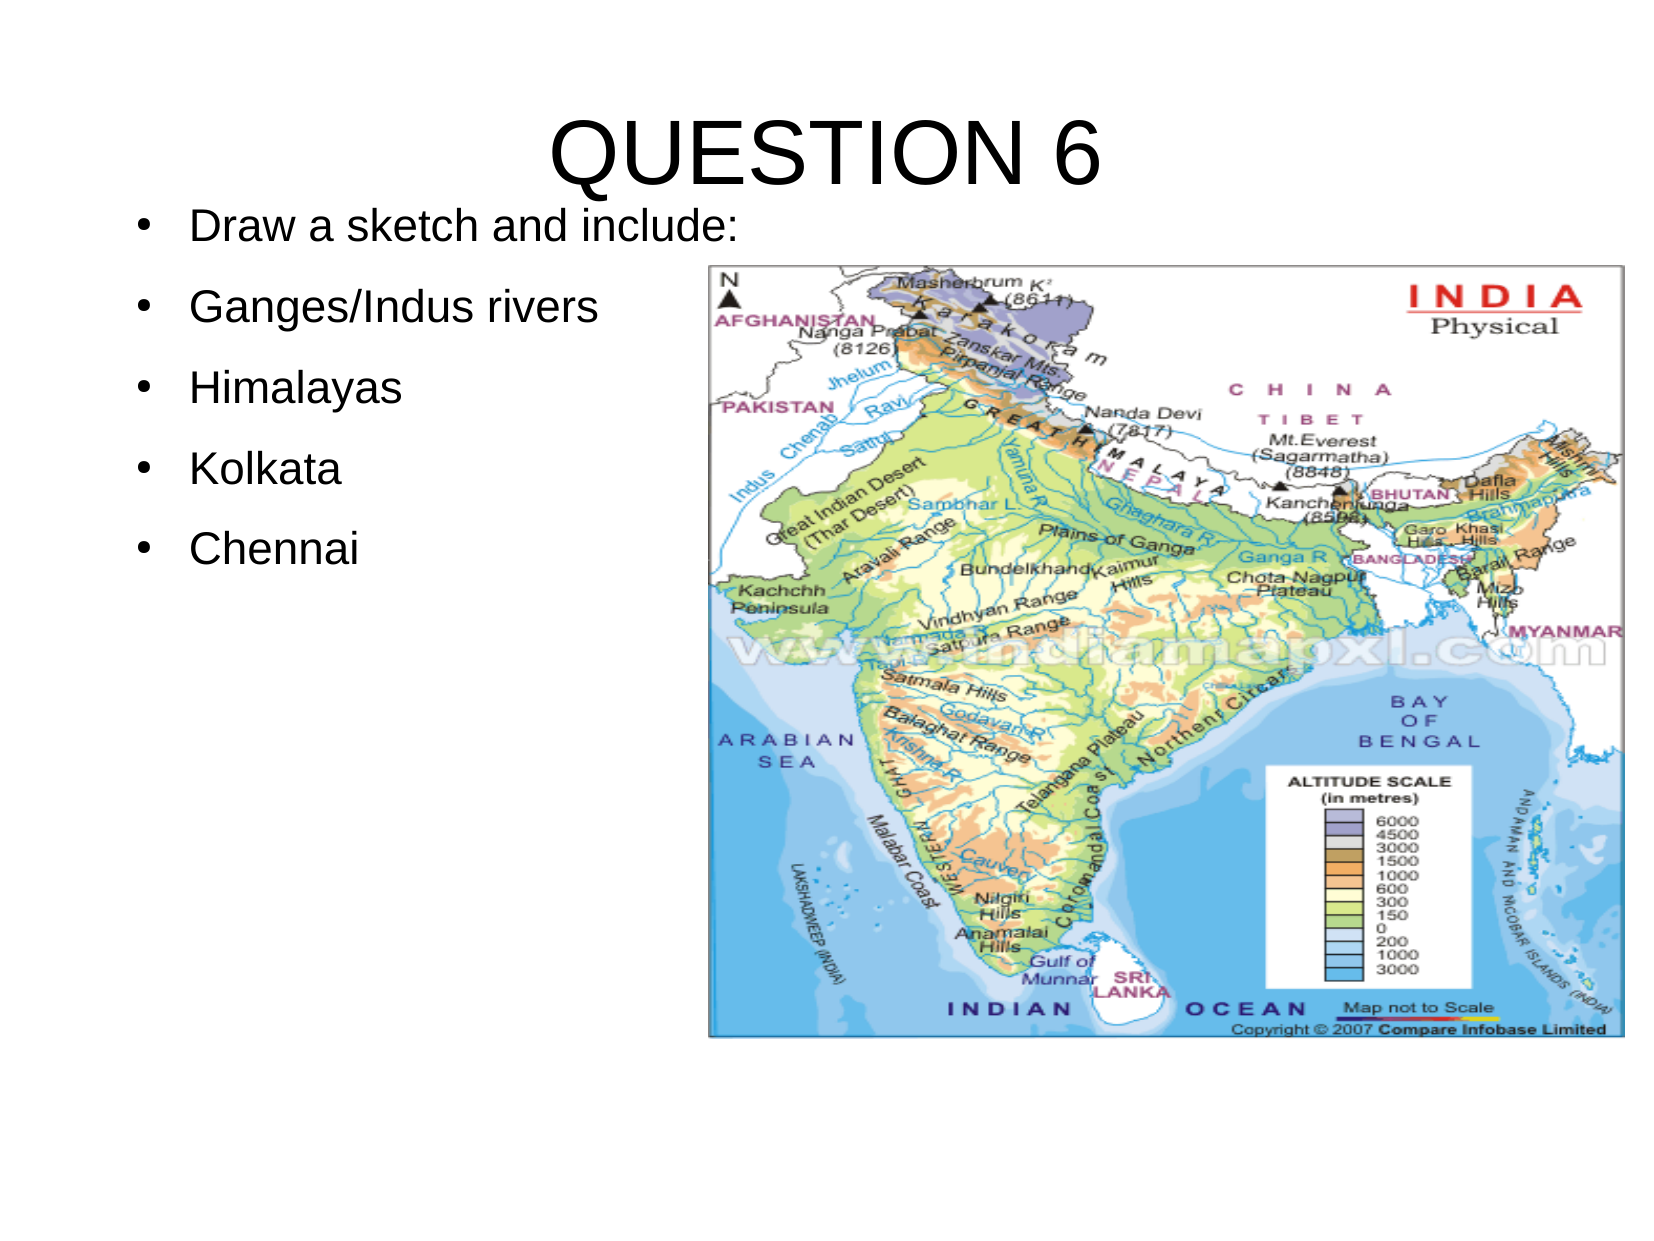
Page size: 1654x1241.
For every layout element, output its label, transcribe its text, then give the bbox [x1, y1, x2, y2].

title QUESTION 6 [82, 56, 1571, 250]
list Draw a sketch and include: Ganges/Indus rivers Himalayas Kolkata Chennai [118, 200, 1607, 1004]
picture [708, 265, 1625, 1039]
